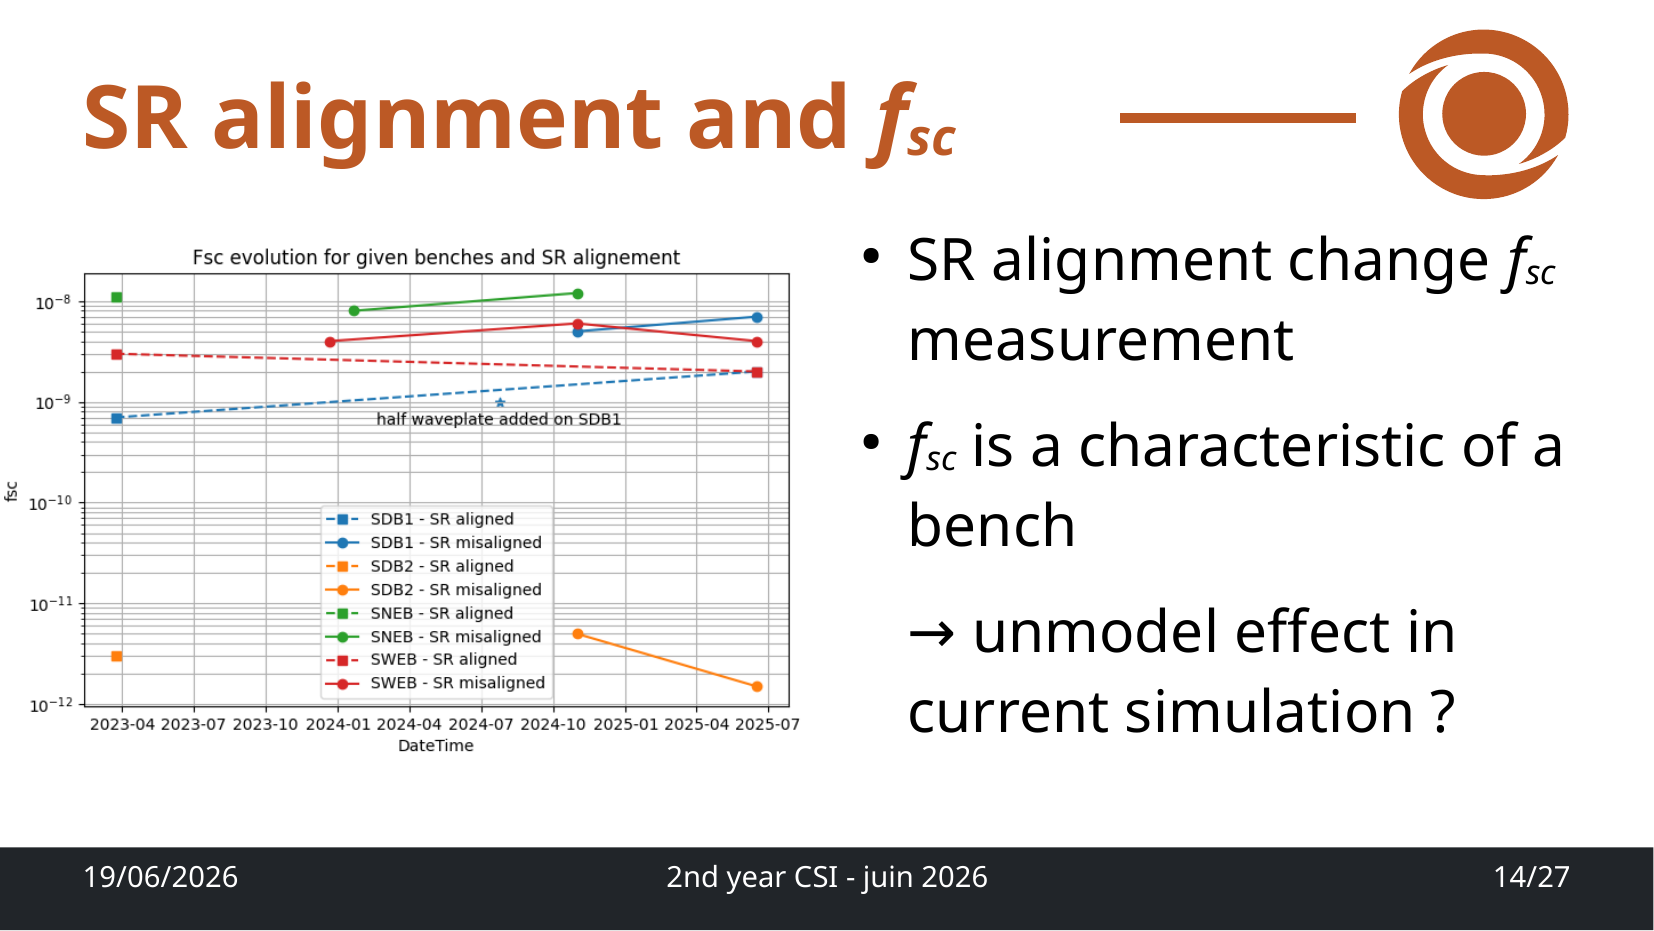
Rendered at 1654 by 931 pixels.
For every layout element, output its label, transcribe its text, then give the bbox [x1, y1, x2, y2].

list SR alignment change fsc measurement fsc is a characteristic of a bench → unmodel effect in current simulation ? [845, 217, 1572, 758]
picture [0, 206, 880, 768]
title SR alignment and fsc [82, 37, 1241, 193]
